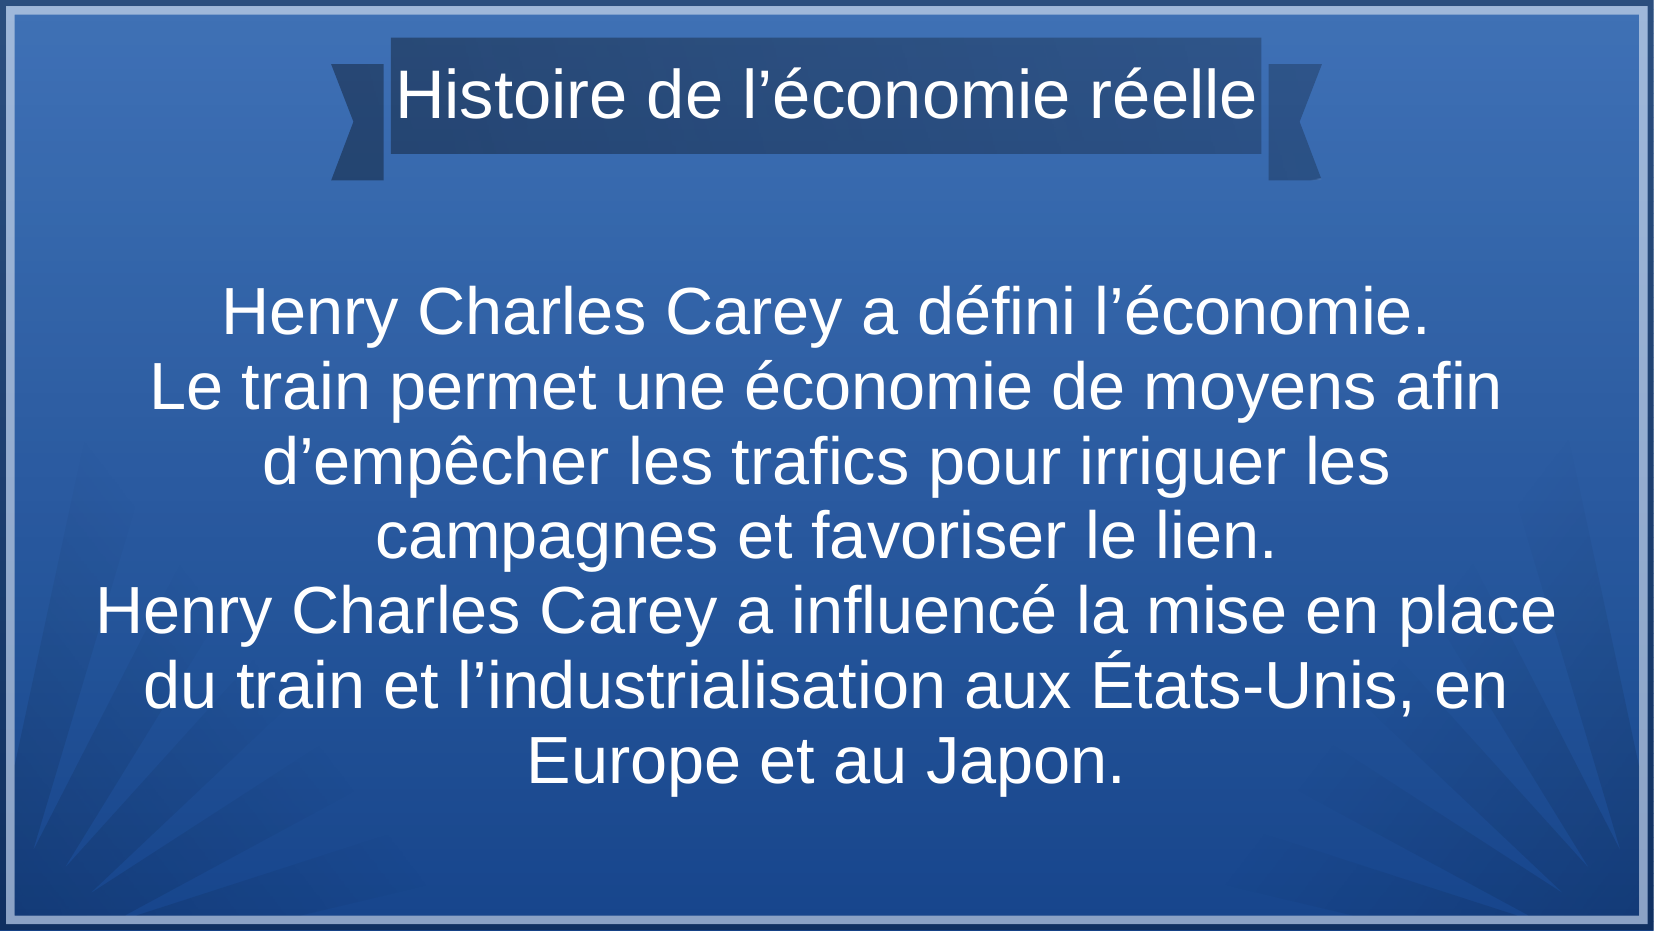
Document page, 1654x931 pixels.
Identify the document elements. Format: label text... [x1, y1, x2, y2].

subtitle Henry Charles Carey a défini l’économie. Le train permet une économie de moyens afin d’empêcher les trafics pour irriguer les campagnes et favoriser le lien. Henry Charles Carey a influencé la mise en place du train et l’industrialisation aux États-Unis, en Europe et au Japon. [82, 224, 1571, 848]
title Histoire de l’économie réelle [389, 35, 1264, 154]
